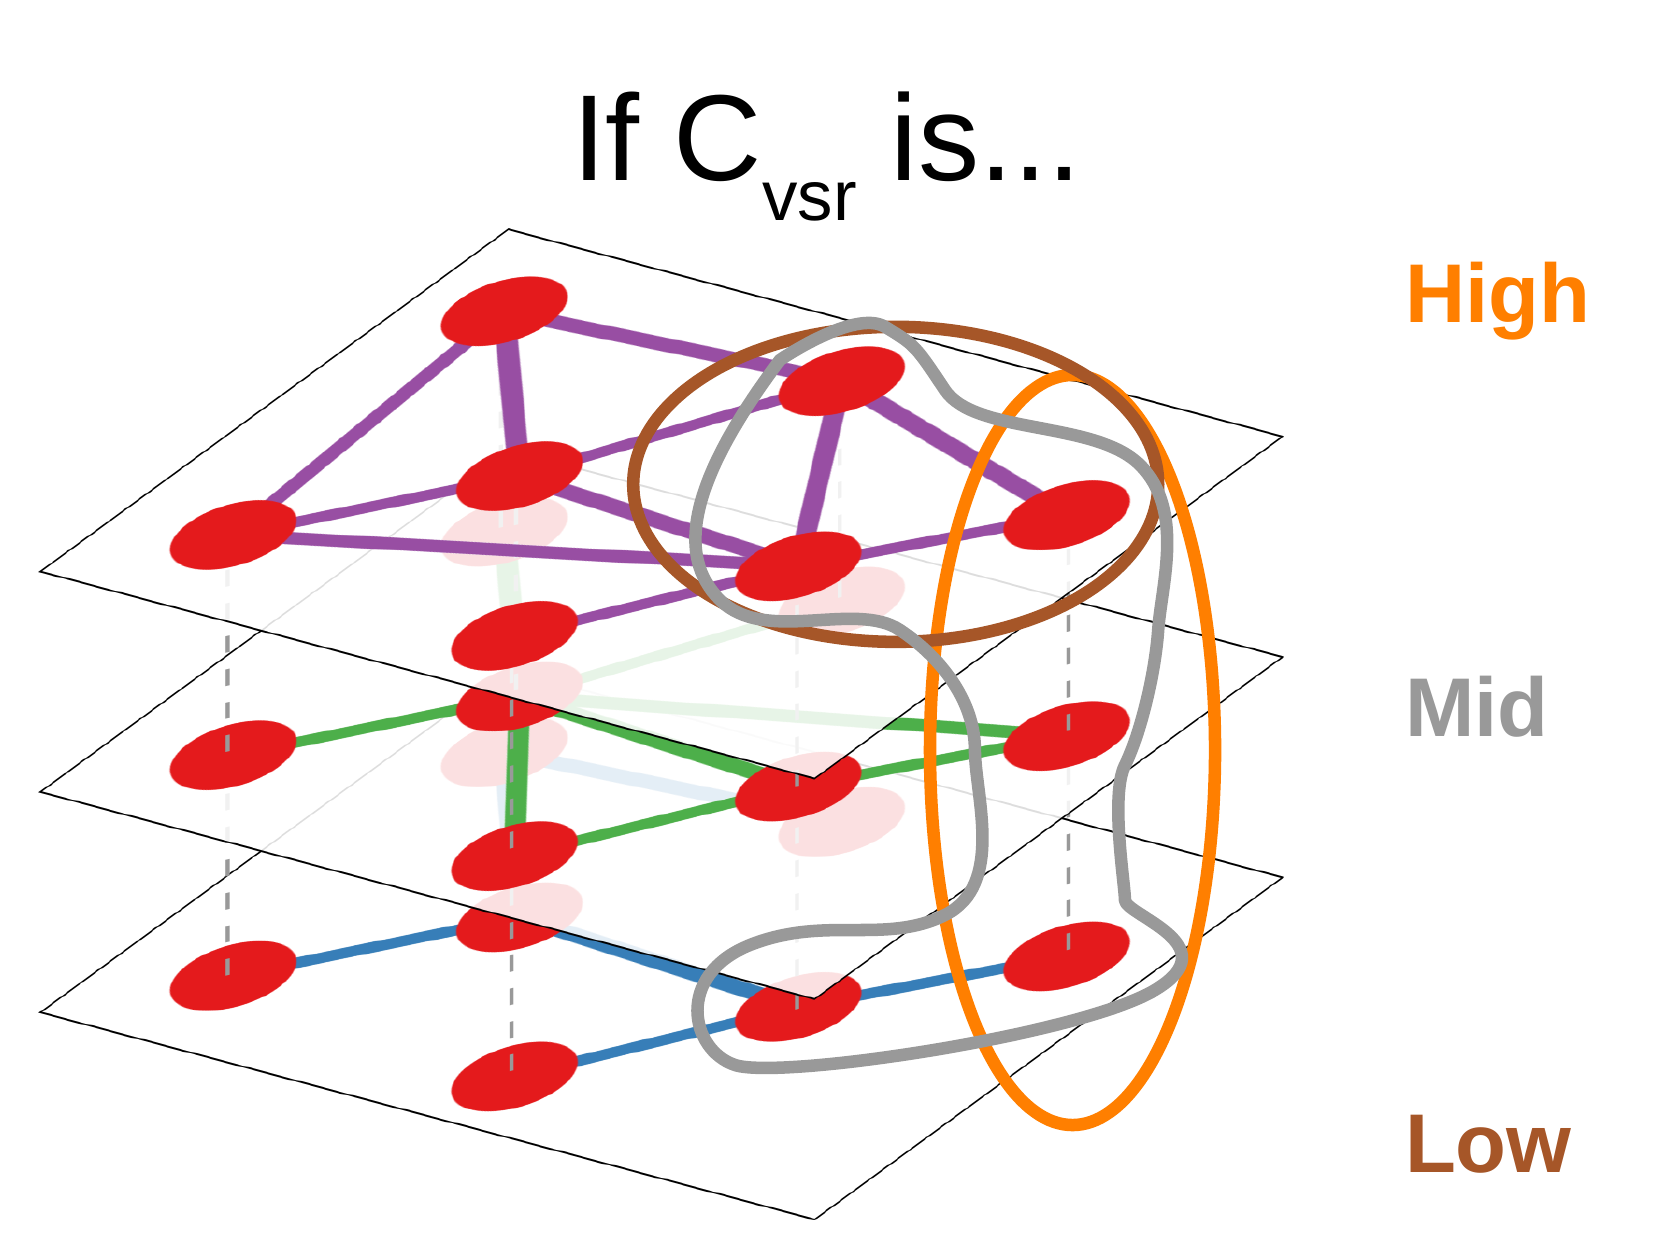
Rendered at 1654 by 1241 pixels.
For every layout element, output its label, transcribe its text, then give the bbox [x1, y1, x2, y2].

text_box Low [1390, 1090, 1587, 1184]
text_box Mid [1390, 653, 1564, 747]
picture [38, 228, 1284, 1220]
title If Cvsr is... [82, 49, 1571, 257]
text_box High [1390, 240, 1606, 333]
